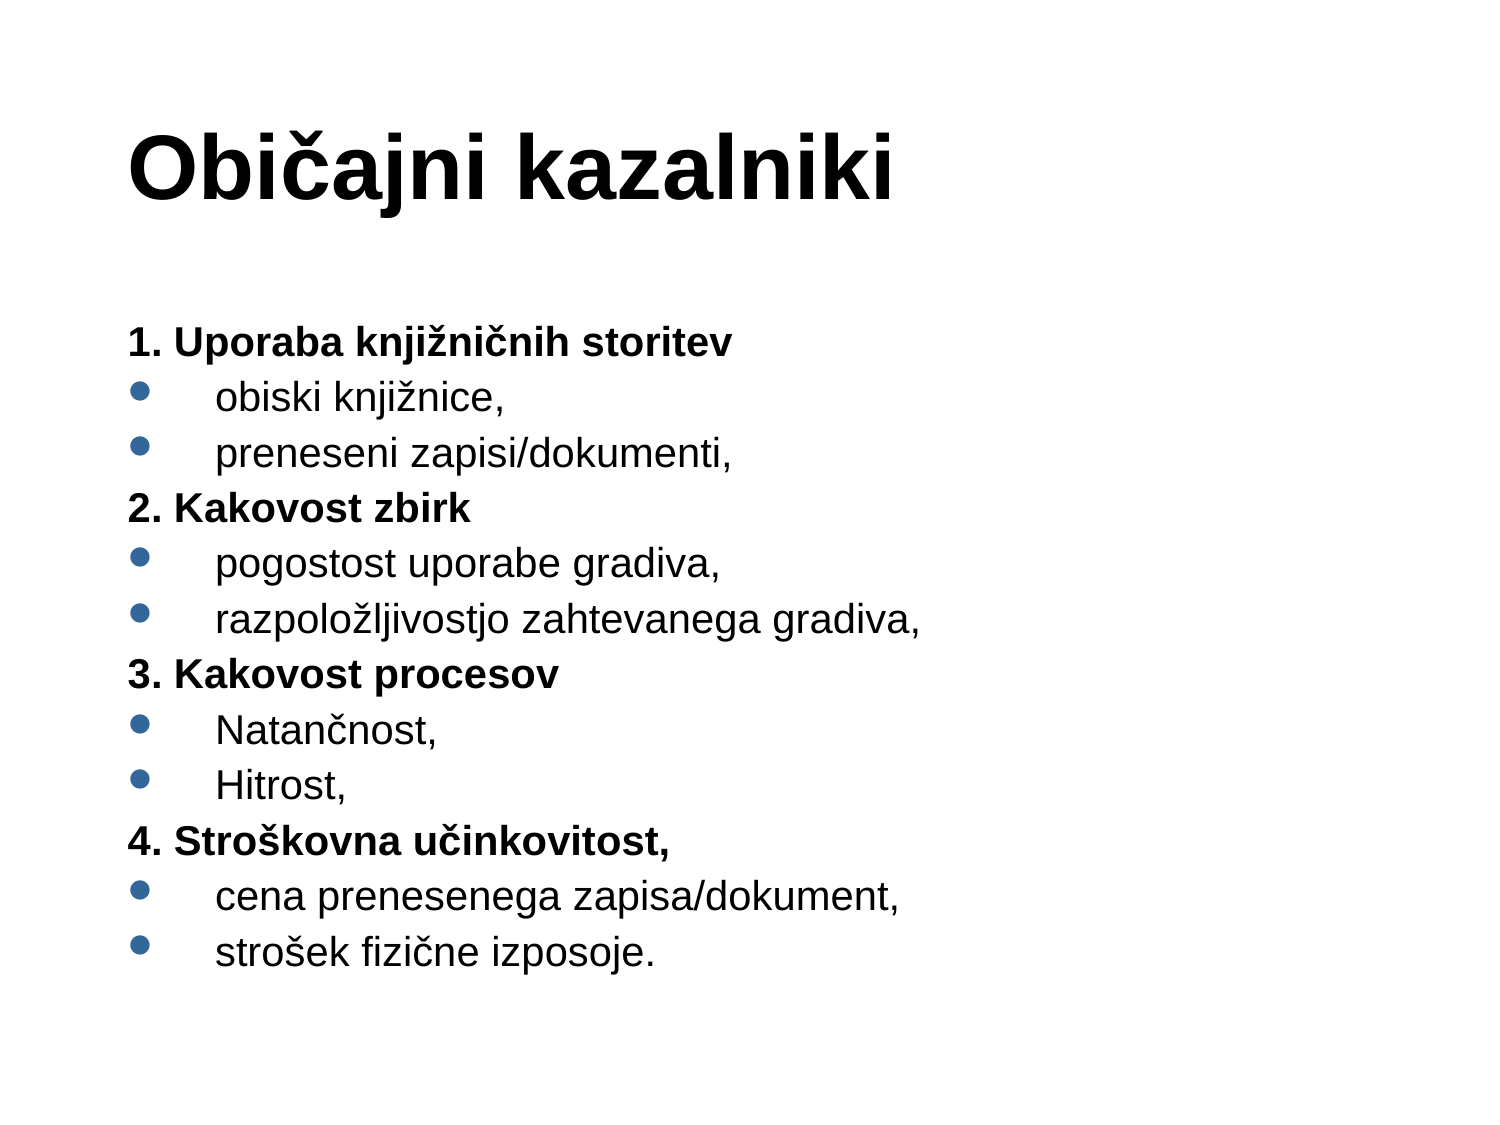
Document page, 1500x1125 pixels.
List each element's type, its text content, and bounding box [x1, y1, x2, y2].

list 1. Uporaba knjižničnih storitev obiski knjižnice, preneseni zapisi/dokumenti, 2. Kakovost zbirk pogostost uporabe gradiva, razpoložljivostjo zahtevanega gradiva, 3. Kakovost procesov Natančnost, Hitrost, 4. Stroškovna učinkovitost, cena prenesenega zapisa/dokument, strošek fizične izposoje. [112, 312, 1388, 988]
title Običajni kazalniki [112, 37, 1388, 225]
